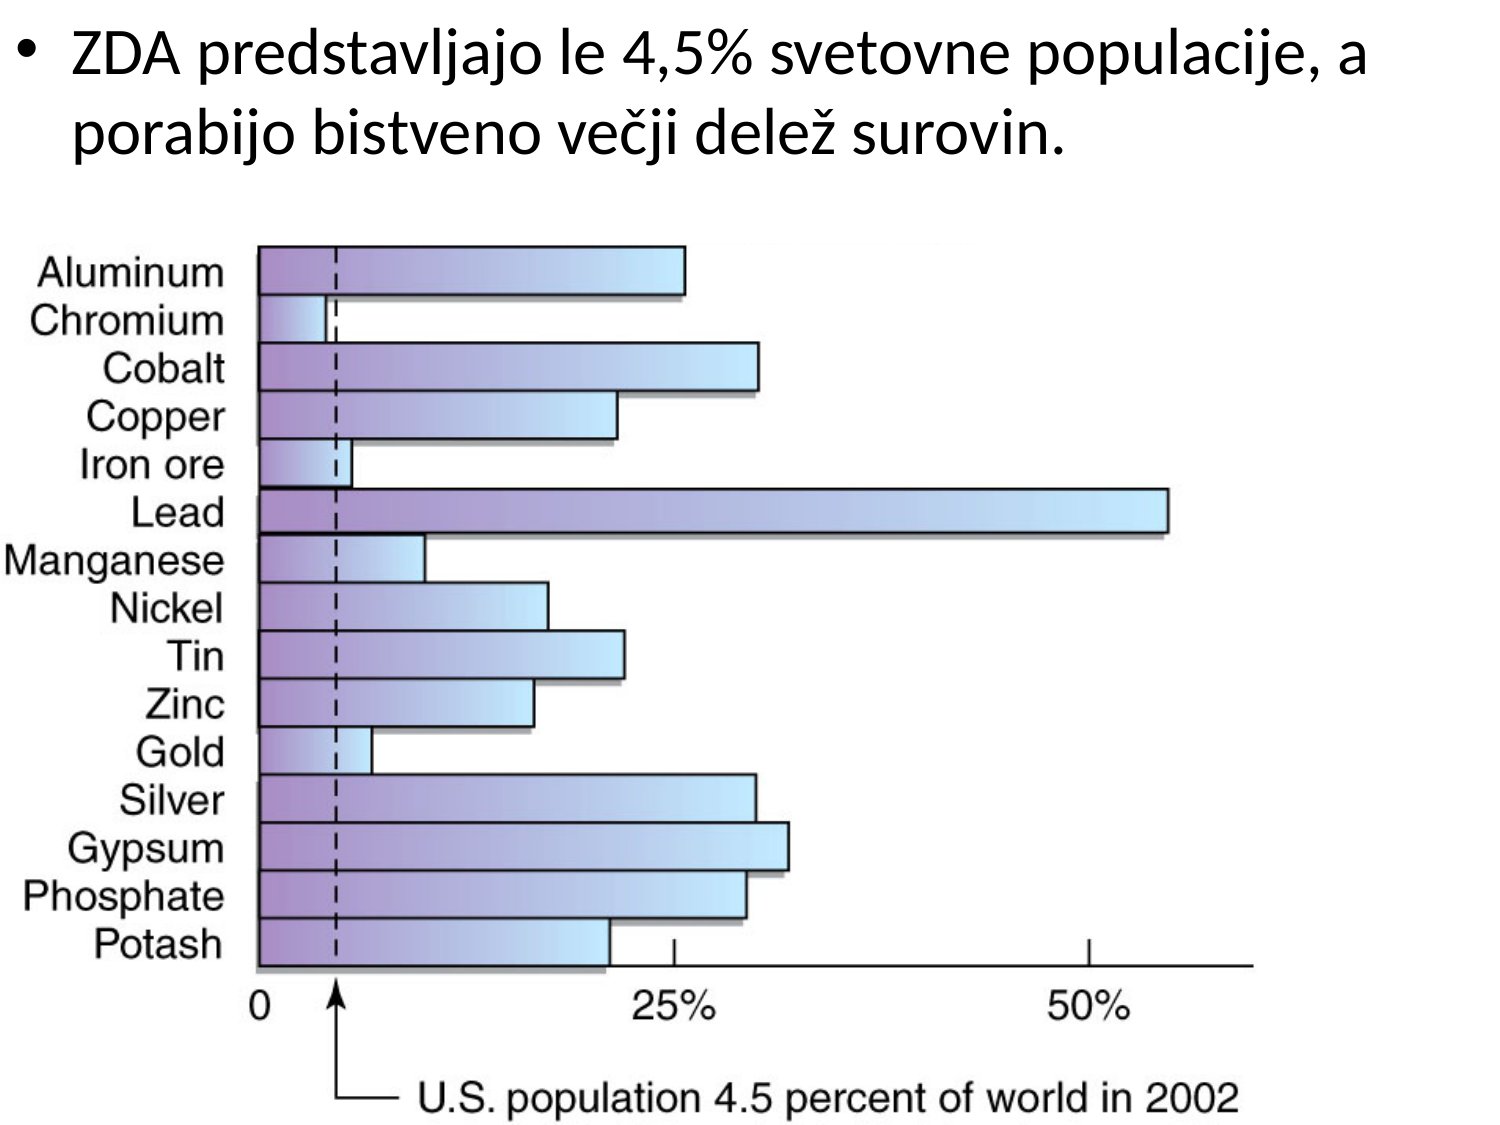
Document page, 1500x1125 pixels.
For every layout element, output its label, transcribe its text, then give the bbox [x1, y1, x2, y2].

picture [0, 243, 1257, 1125]
list ZDA predstavljajo le 4,5% svetovne populacije, a porabijo bistveno večji delež surovin. [0, 0, 1500, 743]
